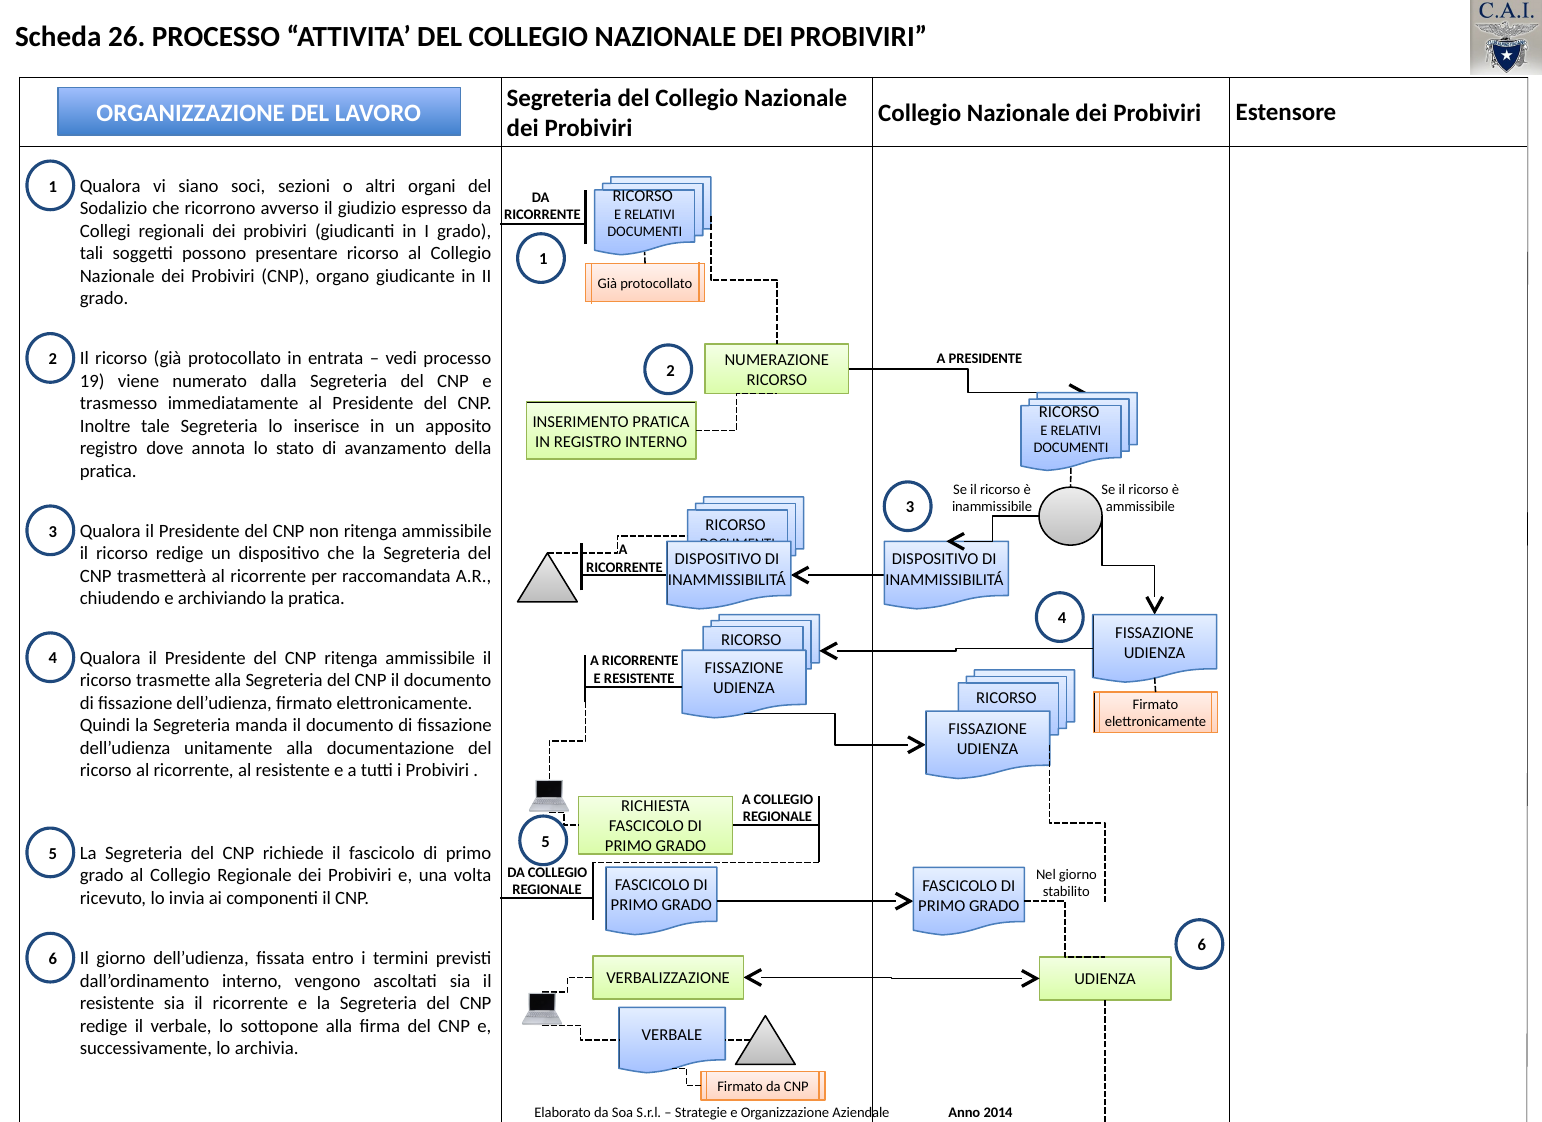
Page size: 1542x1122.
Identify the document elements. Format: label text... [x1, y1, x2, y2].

text_box 2 [26, 333, 74, 383]
text_box A RICORRENTE [583, 576, 666, 583]
text_box Collegio Nazionale dei Probiviri [872, 77, 1230, 145]
text_box [1039, 487, 1103, 546]
text_box Estensore [1229, 76, 1528, 144]
text_box RICORSO DOCUMENTI [703, 614, 820, 669]
text_box DISPOSITIVO DI INAMMISSIBILITÁ [884, 541, 1009, 609]
text_box 1 [517, 233, 565, 283]
text_box 5 [26, 828, 74, 877]
text_box La Segreteria del CNP richiede il fascicolo di primo grado al Collegio Regionale dei Probiviri e, una volta ricevuto, lo invia ai componenti il CNP. [64, 833, 506, 916]
picture [521, 992, 563, 1026]
text_box Se il ricorso è inammissibile [921, 472, 1063, 522]
text_box RICHIESTA FASCICOLO DI PRIMO GRADO [578, 796, 733, 854]
text_box FASCICOLO DI PRIMO GRADO [913, 867, 1025, 935]
text_box Qualora il Presidente del CNP ritenga ammissibile il ricorso trasmette alla Segreteria del CNP il documento di fissazione dell’udienza, firmato elettronicamente. Quindi la Segreteria manda il documento di fissazione dell’udienza unitamente alla documentazione del ricorso al ricorrente, al resistente e a tutti i Probiviri . [64, 637, 506, 788]
text_box VERBALIZZAZIONE [593, 955, 744, 999]
text_box 5 [519, 816, 567, 865]
text_box INSERIMENTO PRATICA IN REGISTRO INTERNO [526, 401, 696, 460]
text_box FISSAZIONE UDIENZA [925, 711, 1050, 779]
picture [528, 779, 570, 813]
text_box DISPOSITIVO DI INAMMISSIBILITÁ [666, 541, 791, 609]
text_box Elaborato da Soa S.r.l. – Strategie e Organizzazione Aziendale Anno 2014 [2, 1096, 1542, 1122]
text_box 6 [26, 933, 74, 982]
text_box UDIENZA [1039, 956, 1171, 1000]
text_box Il ricorso (già protocollato in entrata – vedi processo 19) viene numerato dalla Segreteria del CNP e trasmesso immediatamente al Presidente del CNP. Inoltre tale Segreteria lo inserisce in un apposito registro dove annota lo stato di avanzamento della pratica. [64, 338, 506, 489]
text_box DA COLLEGIO REGIONALE [456, 855, 639, 906]
text_box RICORSO E RELATIVI DOCUMENTI [594, 176, 711, 255]
text_box NUMERAZIONE RICORSO [705, 343, 849, 394]
text_box 4 [1036, 592, 1084, 642]
text_box Segreteria del Collegio Nazionale dei Probiviri [500, 78, 873, 146]
text_box 1 [26, 161, 74, 210]
text_box ORGANIZZAZIONE DEL LAVORO [57, 87, 461, 136]
text_box A RICORRENTE [533, 532, 687, 583]
text_box Firmato elettronicamente [1093, 692, 1218, 733]
text_box A RICORRENTE E RESISTENTE [543, 643, 703, 694]
text_box Il giorno dell’udienza, fissata entro i termini previsti dall’ordinamento interno, vengono ascoltati sia il resistente sia il ricorrente e la Segreteria del CNP redige il verbale, lo sottopone alla firma del CNP e, successivamente, lo archivia. [64, 938, 506, 1066]
text_box FISSAZIONE UDIENZA [682, 650, 806, 718]
text_box 2 [644, 344, 692, 394]
text_box 4 [26, 632, 74, 682]
text_box RICORSO E RELATIVI DOCUMENTI [1021, 392, 1138, 471]
text_box A RICORRENTE E RESISTENTE [586, 688, 682, 694]
text_box Nel giorno stabilito [996, 857, 1137, 908]
text_box Firmato da CNP [701, 1071, 825, 1101]
text_box 3 [26, 505, 74, 555]
text_box Se il ricorso è ammissibile [1070, 472, 1211, 522]
text_box RICORSO DOCUMENTI [958, 669, 1075, 735]
text_box DA RICORRENTE [451, 180, 610, 230]
text_box FISSAZIONE UDIENZA [1092, 614, 1217, 683]
text_box A COLLEGIO REGIONALE [686, 782, 869, 832]
text_box 6 [1176, 919, 1223, 969]
text_box FASCICOLO DI PRIMO GRADO [605, 867, 717, 935]
text_box Già protocollato [592, 263, 698, 302]
text_box [517, 553, 578, 602]
text_box A PRESIDENTE [888, 341, 1071, 374]
picture [1470, 0, 1542, 75]
text_box Qualora il Presidente del CNP non ritenga ammissibile il ricorso redige un dispositivo che la Segreteria del CNP trasmetterà al ricorrente per raccomandata A.R., chiudendo e archiviando la pratica. [64, 511, 506, 616]
text_box [735, 1015, 796, 1065]
text_box Qualora vi siano soci, sezioni o altri organi del Sodalizio che ricorrono avverso il giudizio espresso da Collegi regionali dei probiviri (giudicanti in I grado), tali soggetti possono presentare ricorso al Collegio Nazionale dei Probiviri (CNP), organo giudicante in II grado. [64, 166, 501, 316]
text_box Scheda 26. PROCESSO “ATTIVITA’ DEL COLLEGIO NAZIONALE DEI PROBIVIRI” [0, 0, 1470, 74]
text_box RICORSO DOCUMENTI [687, 496, 804, 556]
text_box 3 [884, 481, 932, 531]
text_box VERBALE [618, 1007, 726, 1073]
